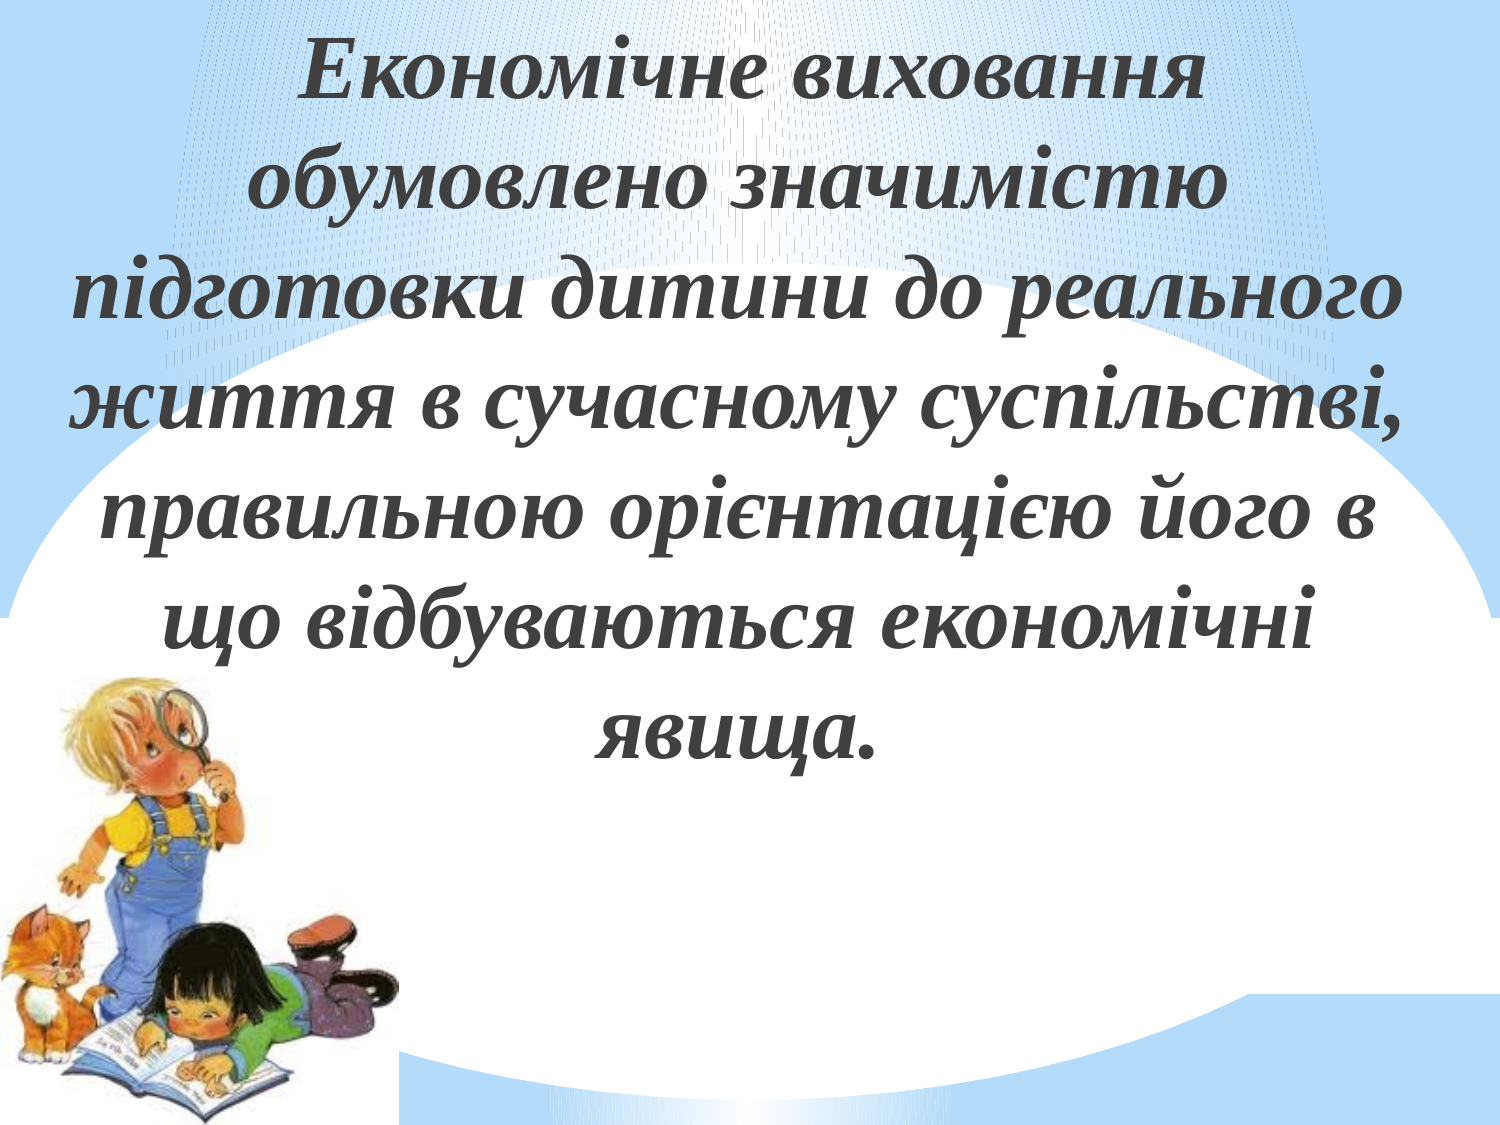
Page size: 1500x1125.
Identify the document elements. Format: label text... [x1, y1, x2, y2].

picture [0, 677, 399, 1125]
list Економічне виховання обумовлено значимістю підготовки дитини до реального життя в сучасному суспільстві, правильною орієнтацією його в що відбуваються економічні явища. [0, 0, 1442, 660]
